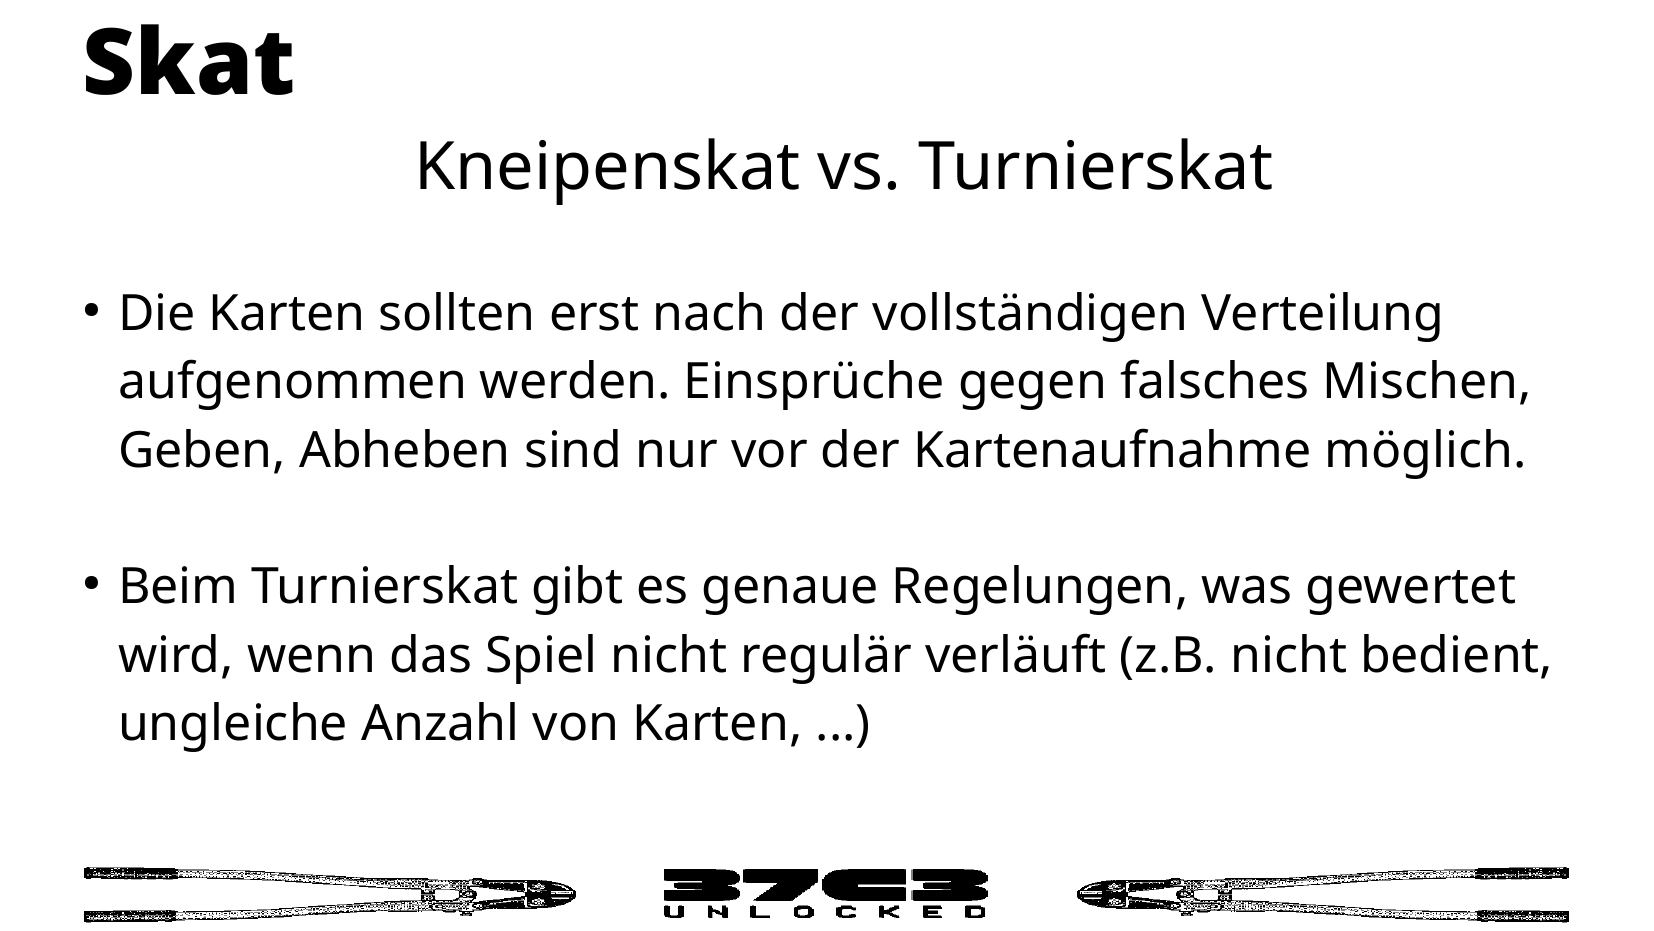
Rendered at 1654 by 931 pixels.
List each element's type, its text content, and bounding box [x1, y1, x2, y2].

picture [0, 856, 1654, 931]
subtitle Kneipenskat vs. Turnierskat Die Karten sollten erst nach der vollständigen Verteilung aufgenommen werden. Einsprüche gegen falsches Mischen, Geben, Abheben sind nur vor der Kartenaufnahme möglich. Beim Turnierskat gibt es genaue Regelungen, was gewertet wird, wenn das Spiel nicht regulär verläuft (z.B. nicht bedient, ungleiche Anzahl von Karten, ...) [82, 118, 1571, 827]
title Skat [82, 0, 1571, 118]
